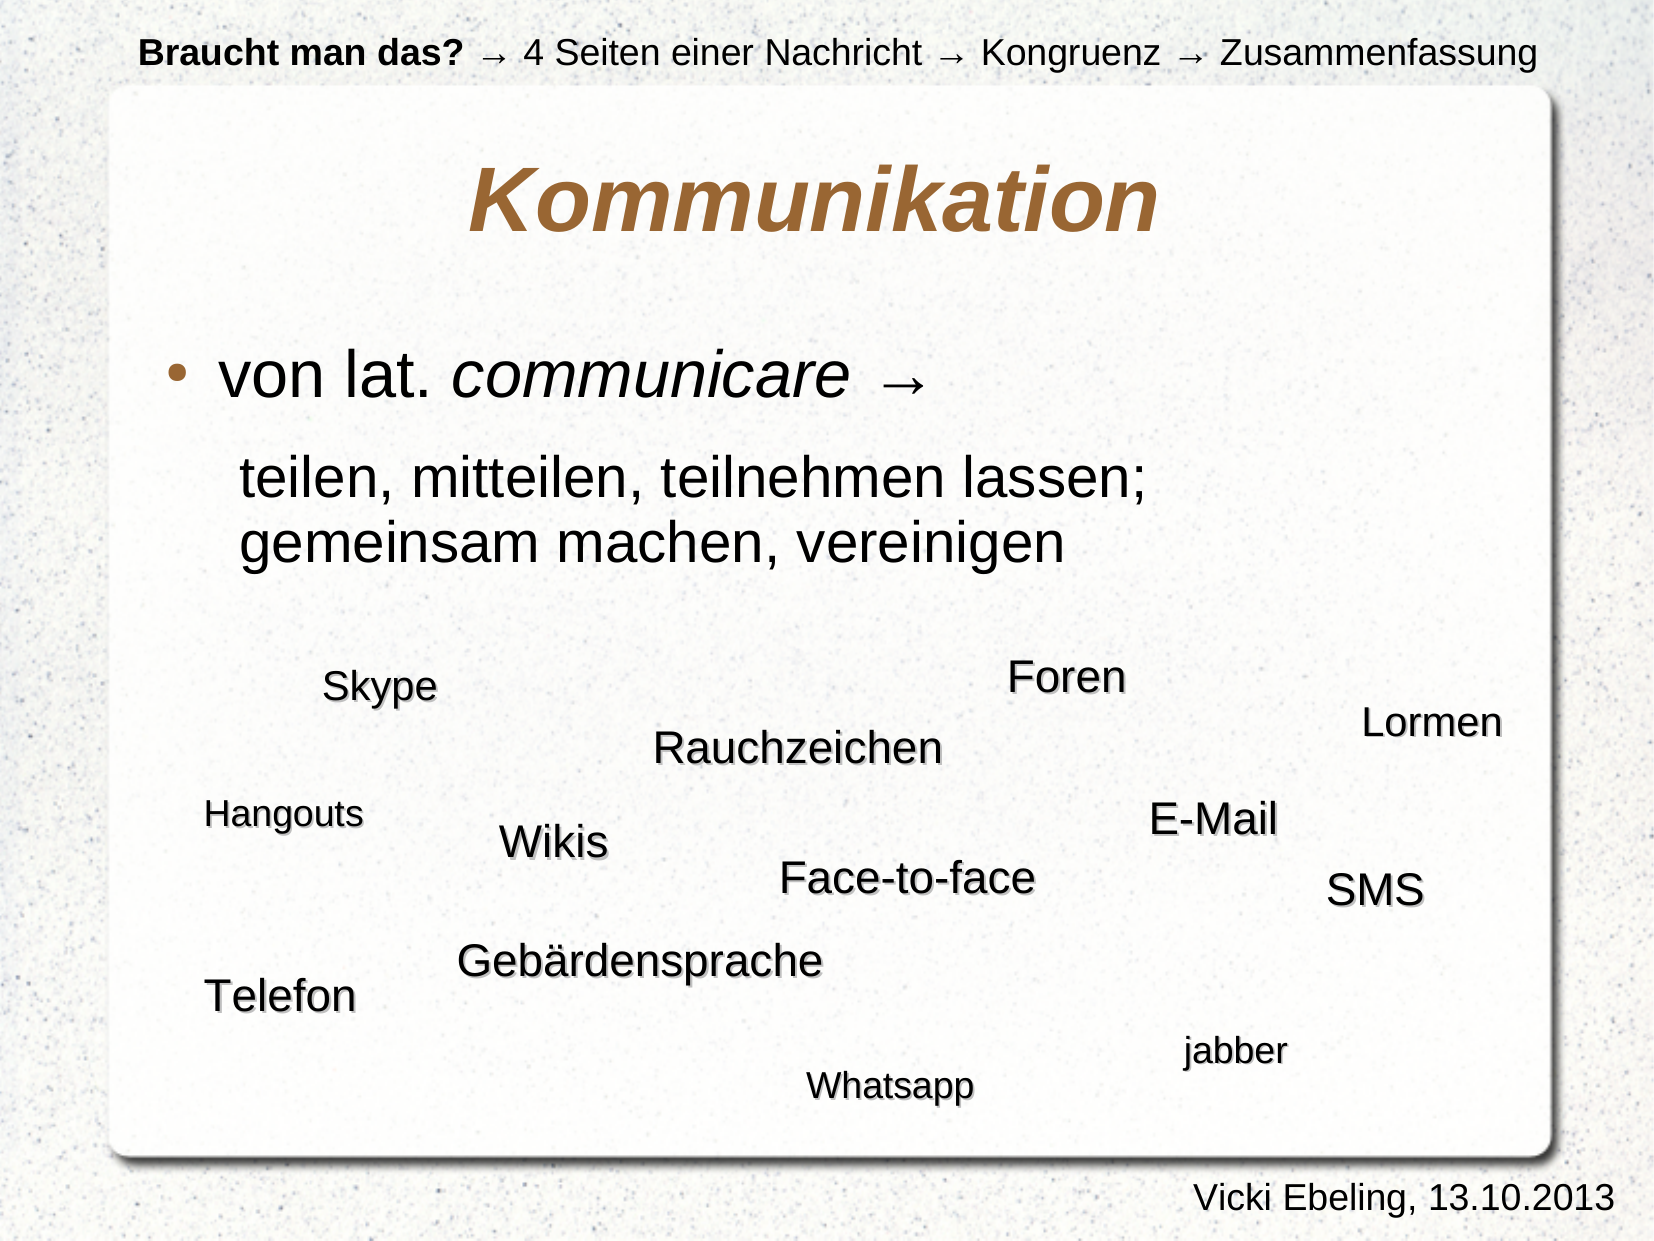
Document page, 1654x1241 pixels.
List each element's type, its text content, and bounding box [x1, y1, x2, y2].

text_box Rauchzeichen [637, 714, 959, 781]
text_box E-Mail [1133, 785, 1294, 852]
text_box Face-to-face [764, 844, 1052, 911]
title Kommunikation [118, 96, 1536, 304]
text_box Braucht man das? → 4 Seiten einer Nachricht → Kongruenz → Zusammenfassung [123, 23, 1554, 81]
text_box Foren [992, 643, 1142, 710]
text_box Skype [307, 655, 454, 717]
text_box SMS [1311, 856, 1440, 923]
text_box Vicki Ebeling, 13.10.2013 [1178, 1169, 1630, 1227]
text_box jabber [1169, 1021, 1303, 1079]
text_box Whatsapp [791, 1057, 990, 1114]
list von lat. communicare → [147, 336, 1506, 1056]
text_box Hangouts [188, 785, 379, 843]
text_box Gebärdensprache [441, 927, 839, 1027]
text_box Telefon [189, 962, 372, 1029]
text_box teilen, mitteilen, teilnehmen lassen; gemeinsam machen, vereinigen [224, 437, 1377, 582]
text_box Lormen [1346, 690, 1518, 753]
text_box Wikis [484, 809, 624, 876]
picture [0, 0, 1654, 1241]
